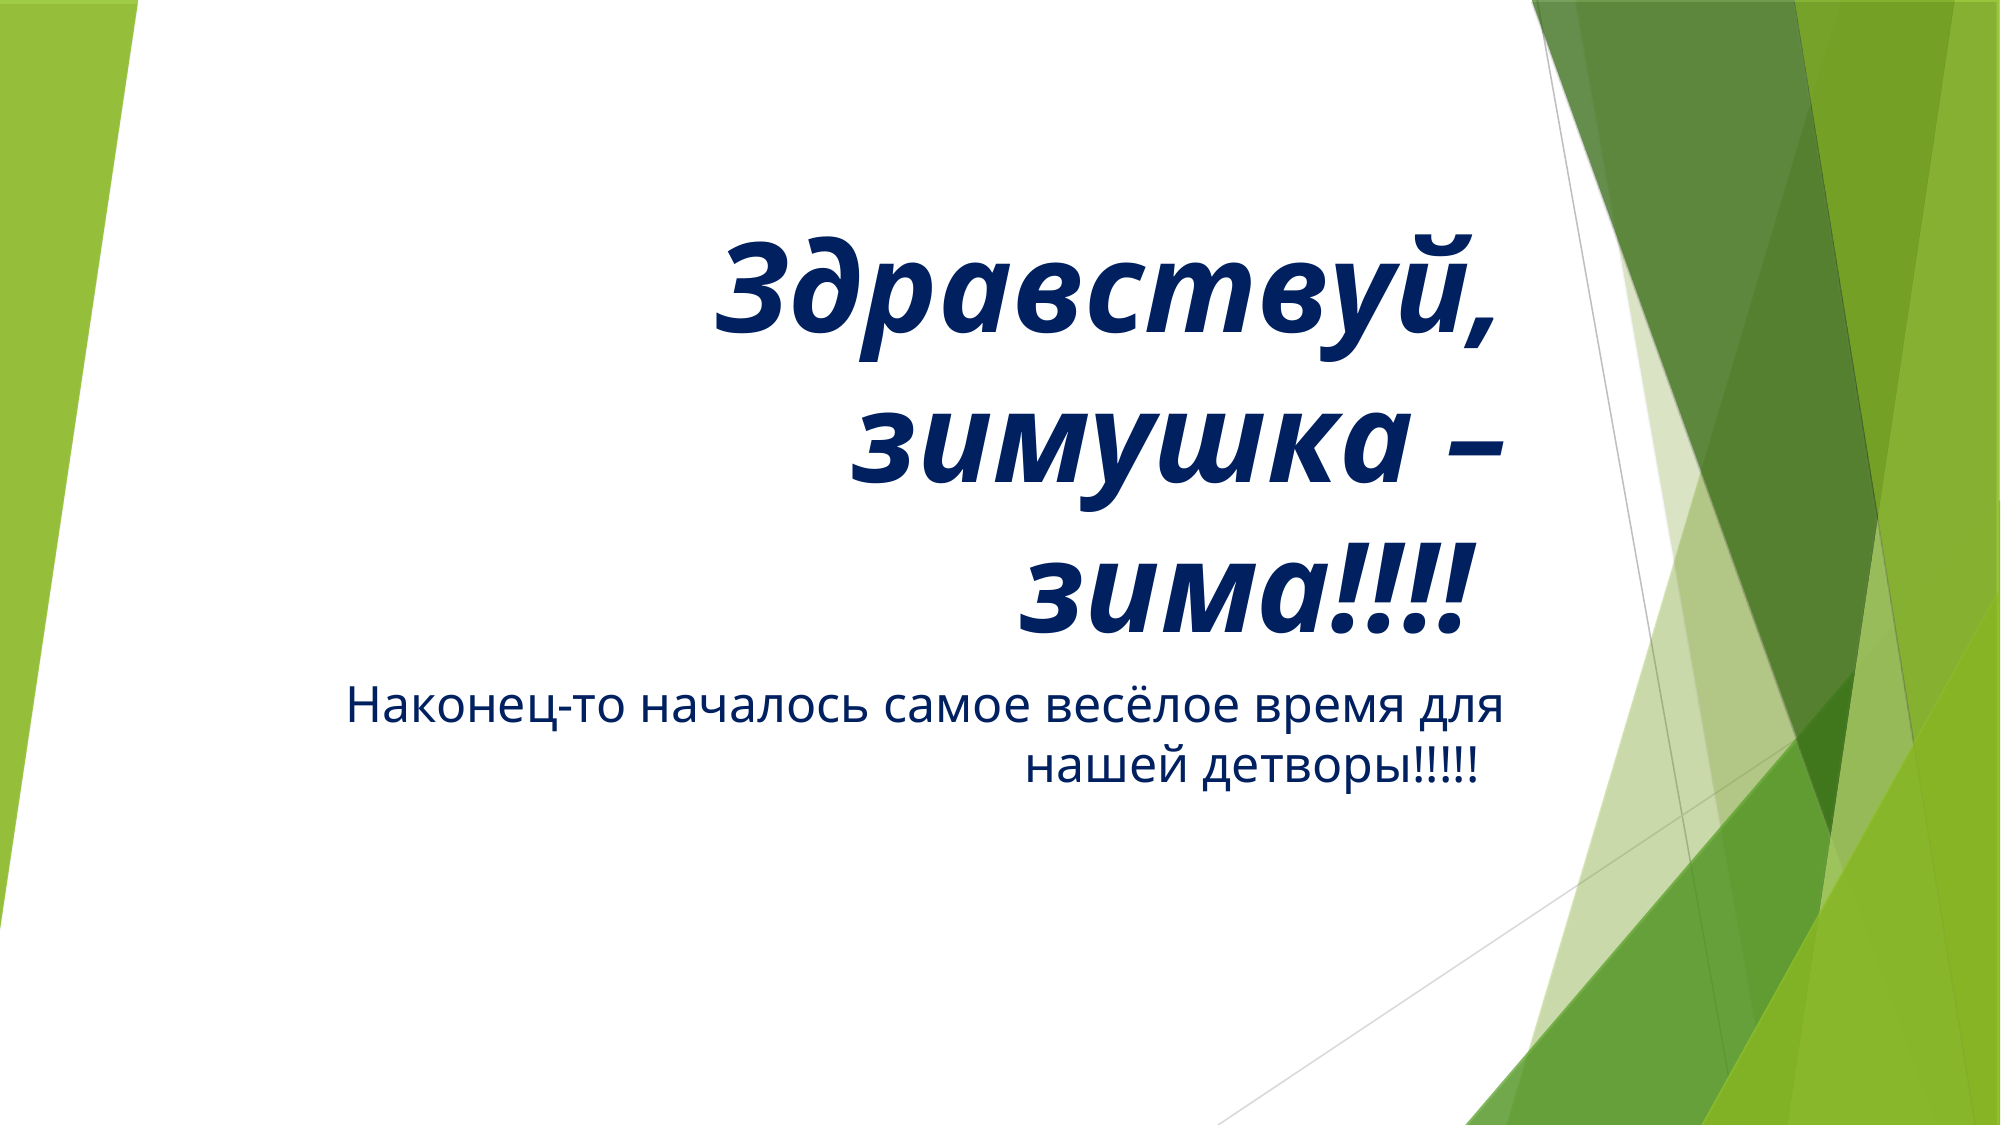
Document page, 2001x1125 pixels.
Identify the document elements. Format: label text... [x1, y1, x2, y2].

subtitle Наконец-то началось самое весёлое время для нашей детворы!!!!! [247, 664, 1522, 845]
title Здравствуй, зимушка – зима!!!! [371, 555, 1522, 664]
